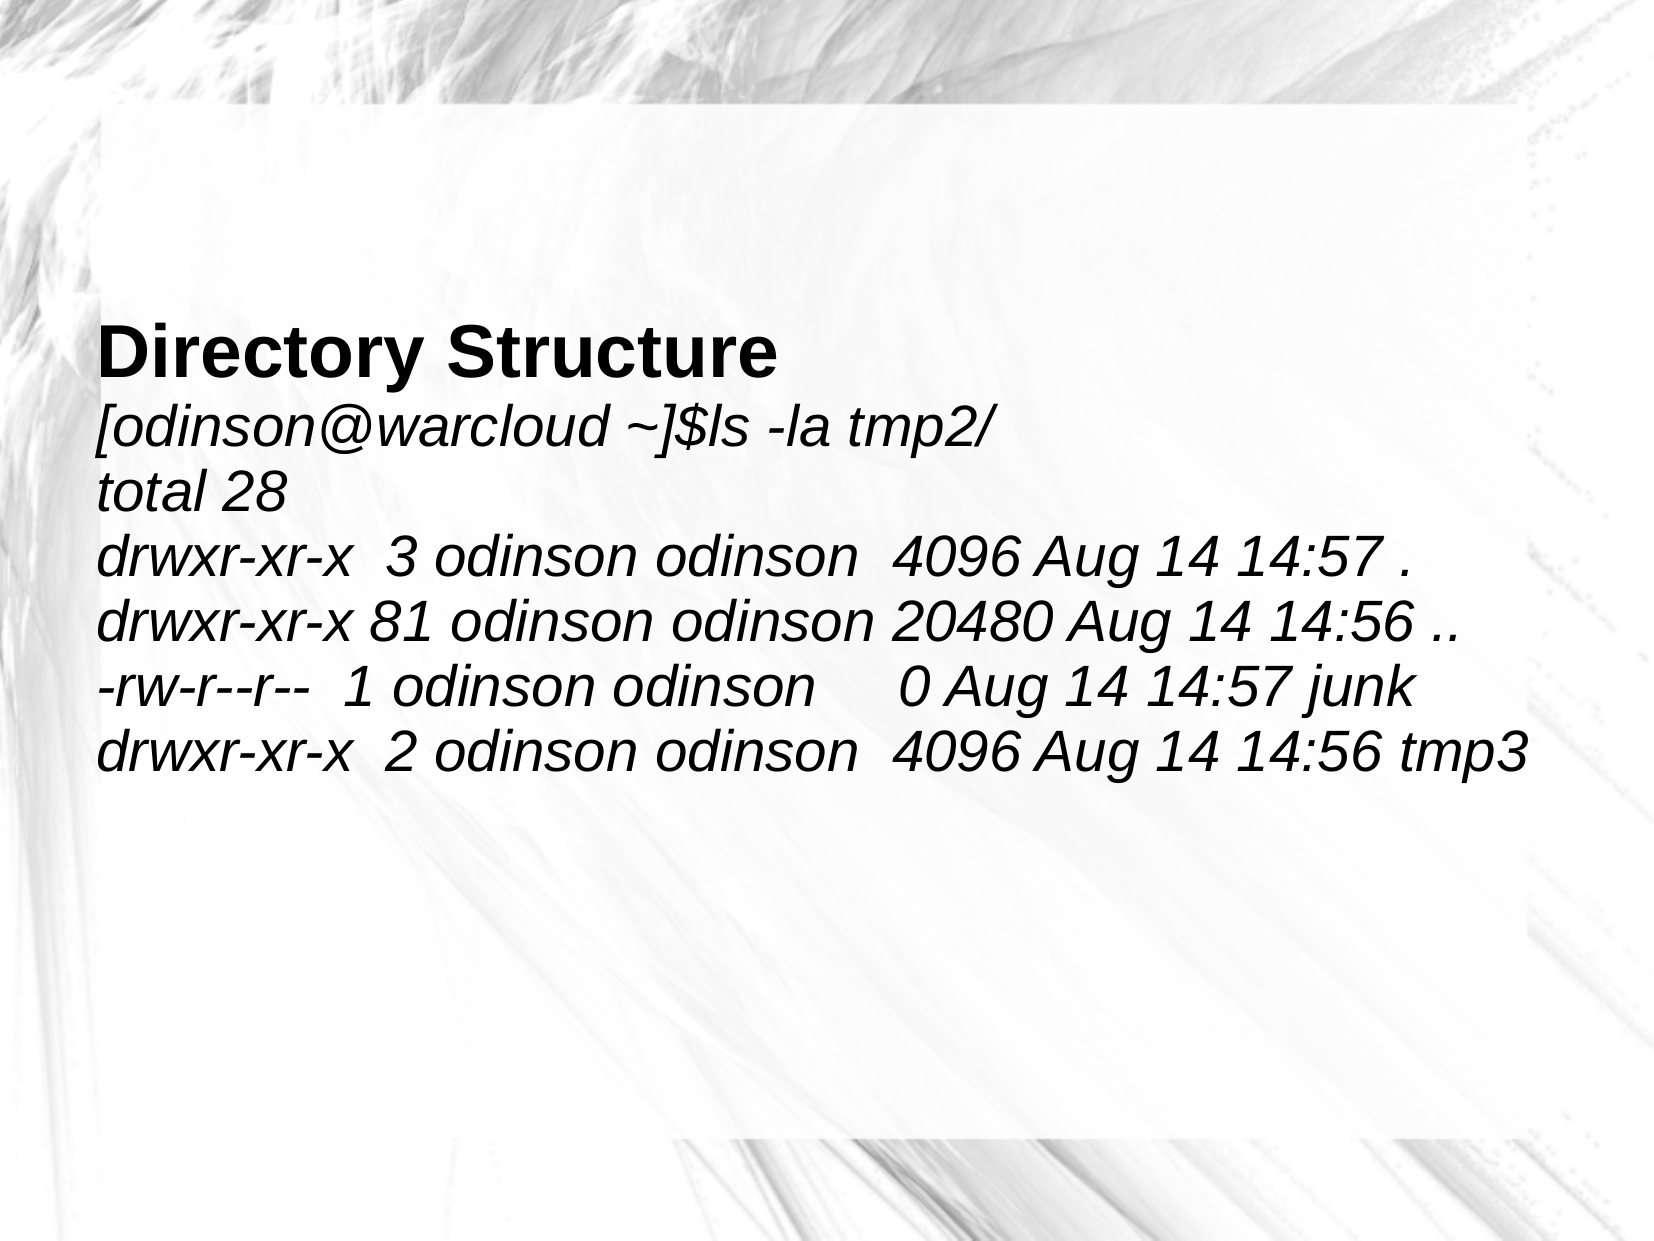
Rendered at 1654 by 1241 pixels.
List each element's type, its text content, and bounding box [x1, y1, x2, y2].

text_box Directory Structure [odinson@warcloud ~]$ls -la tmp2/ total 28 drwxr-xr-x 3 odinson odinson 4096 Aug 14 14:57 . drwxr-xr-x 81 odinson odinson 20480 Aug 14 14:56 .. -rw-r--r-- 1 odinson odinson 0 Aug 14 14:57 junk drwxr-xr-x 2 odinson odinson 4096 Aug 14 14:56 tmp3 [81, 301, 1654, 1142]
picture [0, 0, 1654, 1241]
